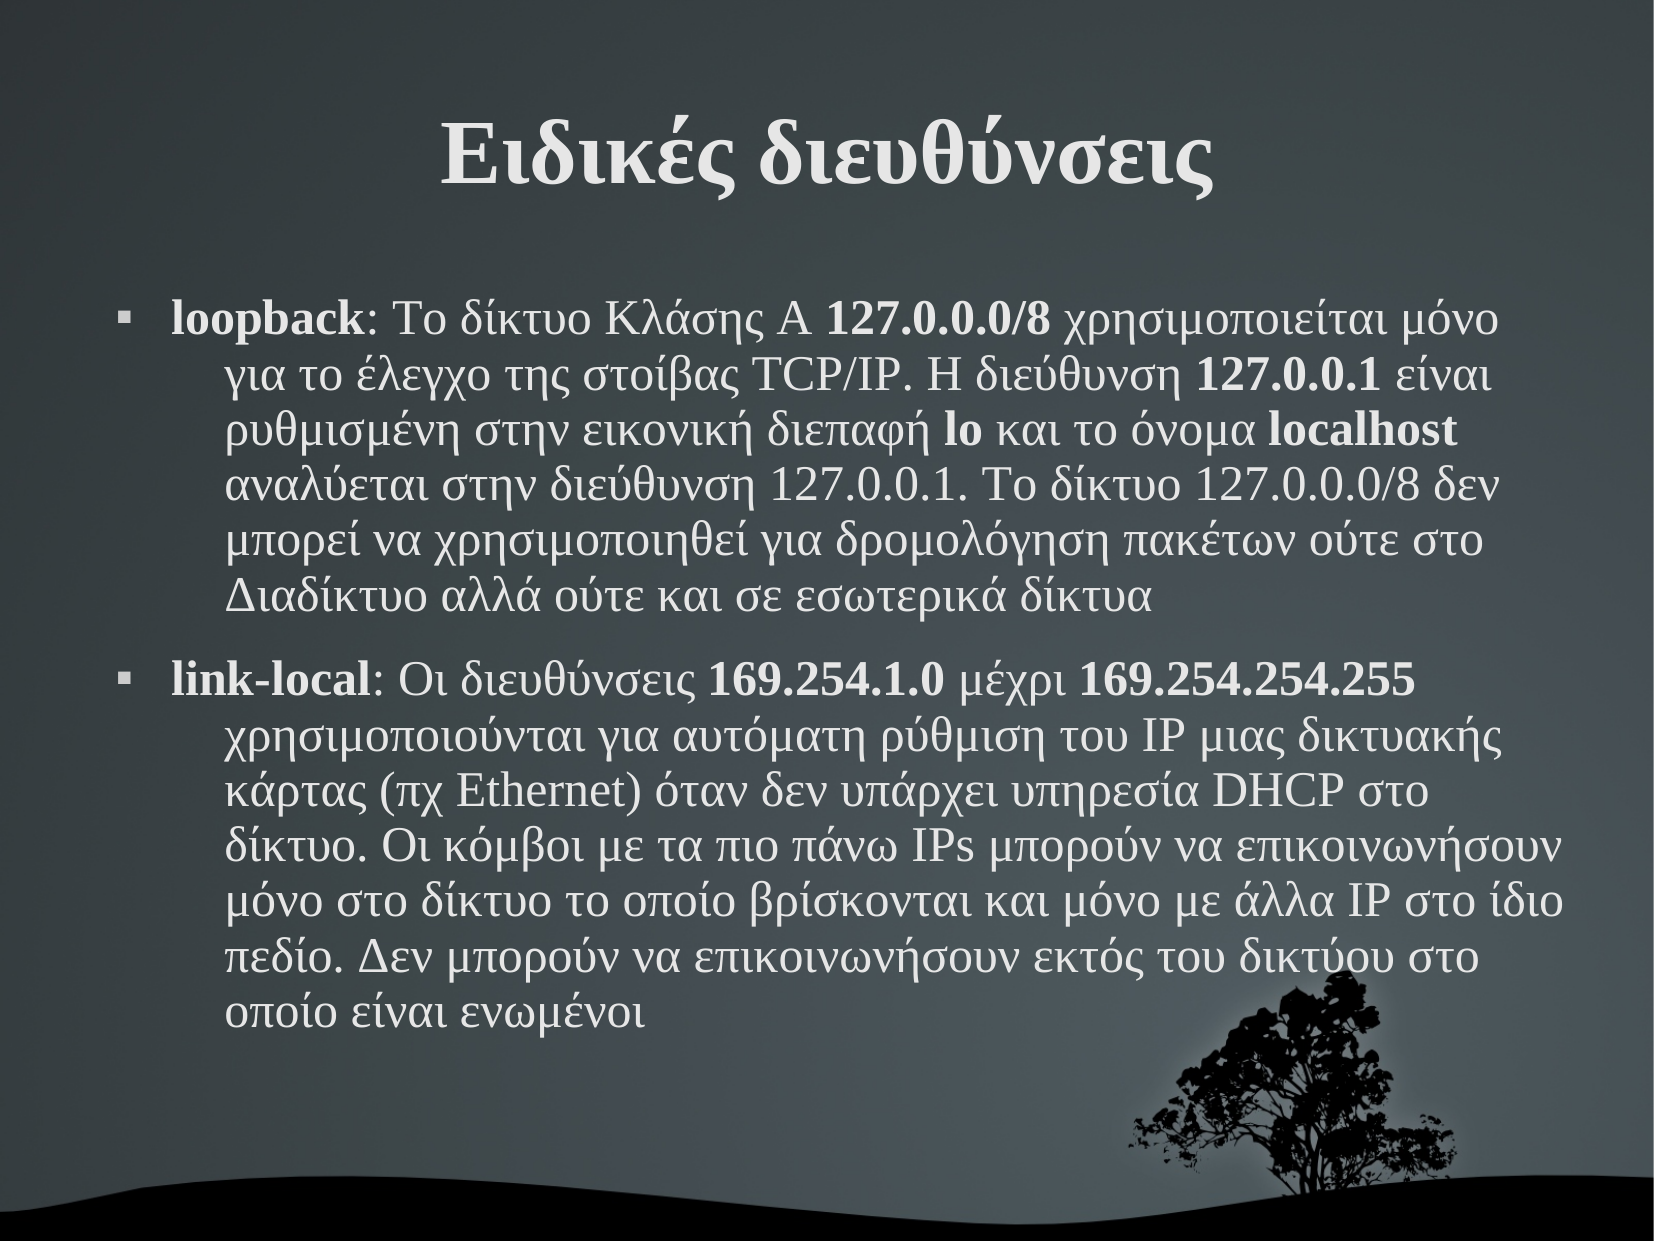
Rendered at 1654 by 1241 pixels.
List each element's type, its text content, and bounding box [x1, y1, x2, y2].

picture [0, 0, 1654, 1241]
title Ειδικές διευθύνσεις [82, 49, 1571, 257]
list loopback: Το δίκτυο Κλάσης Α 127.0.0.0/8 χρησιμοποιείται μόνο για το έλεγχο της στοίβας TCP/IP. Η διεύθυνση 127.0.0.1 είναι ρυθμισμένη στην εικονική διεπαφή lo και το όνομα localhost αναλύεται στην διεύθυνση 127.0.0.1. Το δίκτυο 127.0.0.0/8 δεν μπορεί να χρησιμοποιηθεί για δρομολόγηση πακέτων ούτε στο Διαδίκτυο αλλά ούτε και σε εσωτερικά δίκτυα link-local: Οι διευθύνσεις 169.254.1.0 μέχρι 169.254.254.255 χρησιμοποιούνται για αυτόματη ρύθμιση του IP μιας δικτυακής κάρτας (πχ Ethernet) όταν δεν υπάρχει υπηρεσία DHCP στο δίκτυο. Οι κόμβοι με τα πιο πάνω IPs μπορούν να επικοινωνήσουν μόνο στο δίκτυο το οποίο βρίσκονται και μόνο με άλλα IP στο ίδιο πεδίο. Δεν μπορούν να επικοινωνήσουν εκτός του δικτύου στο οποίο είναι ενωμένοι [82, 290, 1571, 1126]
